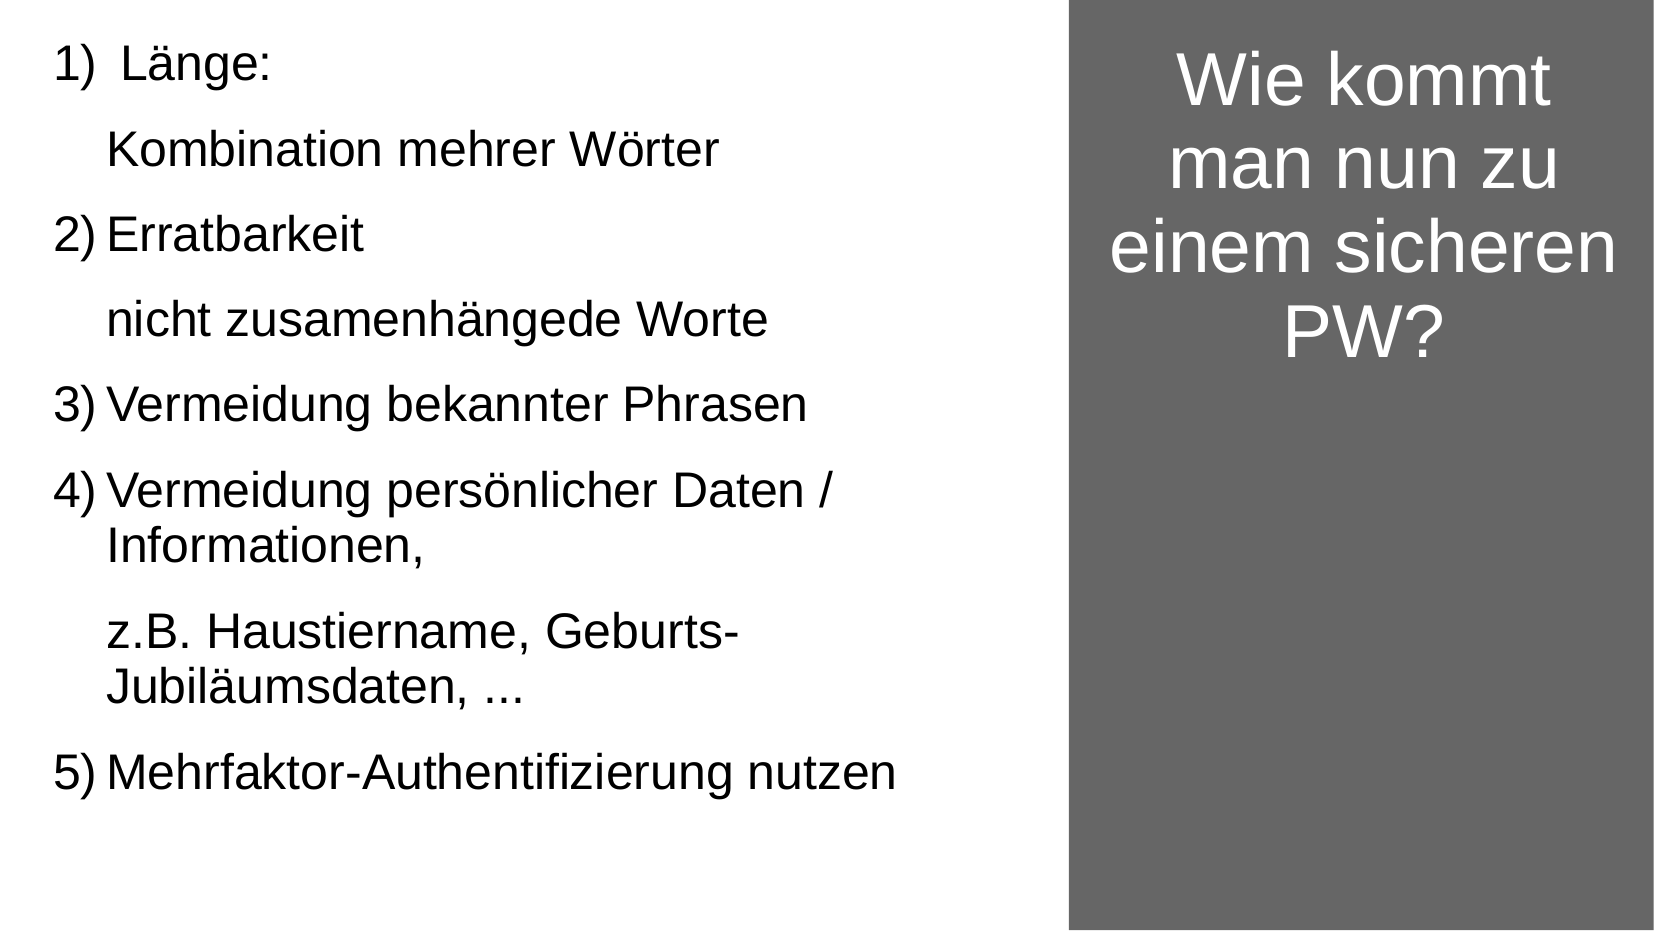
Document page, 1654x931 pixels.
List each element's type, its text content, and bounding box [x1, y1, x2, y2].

list Länge: Kombination mehrer Wörter Erratbarkeit nicht zusamenhängede Worte Vermeidung bekannter Phrasen Vermeidung persönlicher Daten / Informationen, z.B. Haustiername, Geburts- Jubiläumsdaten, ... Mehrfaktor-Authentifizierung nutzen [35, 35, 1028, 886]
title Wie kommt man nun zu einem sicheren PW? [1098, 37, 1630, 886]
